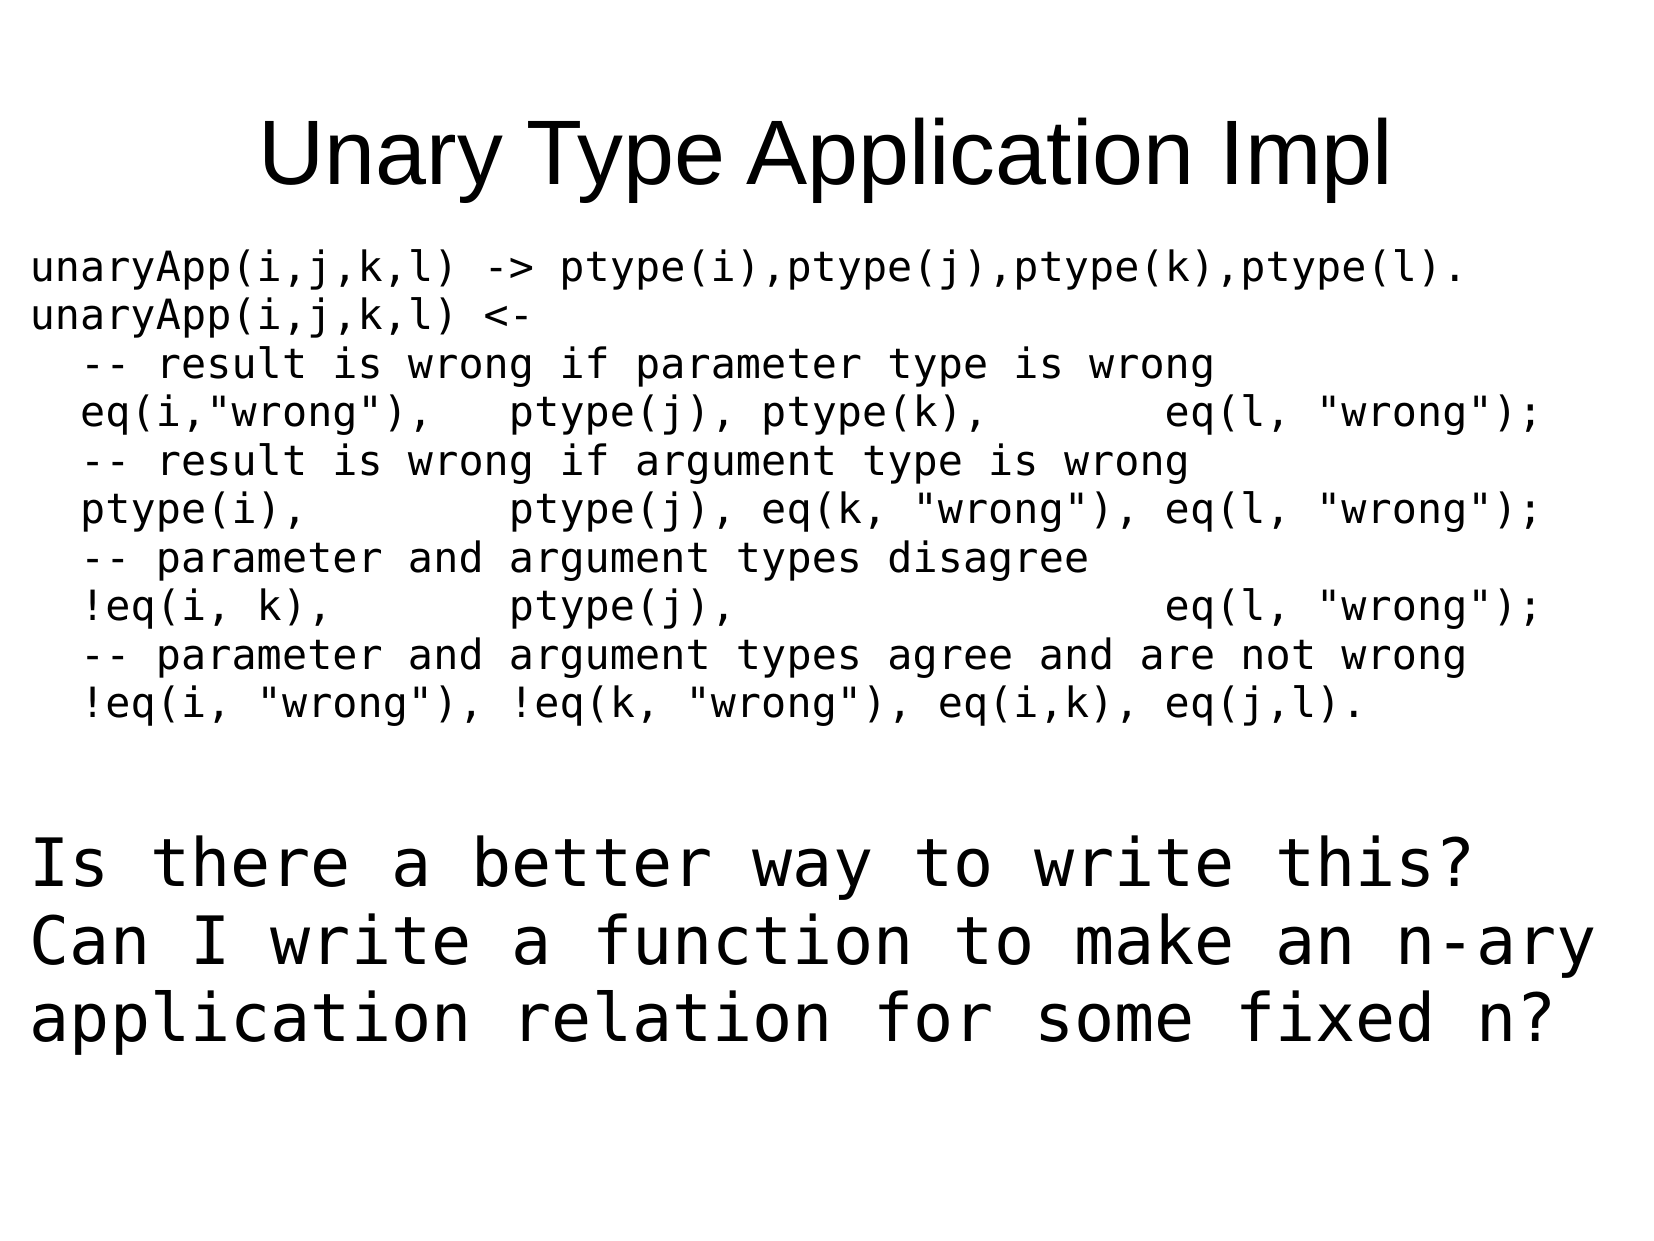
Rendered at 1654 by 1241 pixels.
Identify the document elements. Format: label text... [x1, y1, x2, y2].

text_box unaryApp(i,j,k,l) -> ptype(i),ptype(j),ptype(k),ptype(l). unaryApp(i,j,k,l) <- -- result is wrong if parameter type is wrong eq(i,"wrong"), ptype(j), ptype(k), eq(l, "wrong"); -- result is wrong if argument type is wrong ptype(i), ptype(j), eq(k, "wrong"), eq(l, "wrong"); -- parameter and argument types disagree !eq(i, k), ptype(j), eq(l, "wrong"); -- parameter and argument types agree and are not wrong !eq(i, "wrong"), !eq(k, "wrong"), eq(i,k), eq(j,l). Is there a better way to write this? Can I write a function to make an n-ary application relation for some fixed n? [15, 235, 1636, 1241]
title Unary Type Application Impl [82, 49, 1571, 235]
